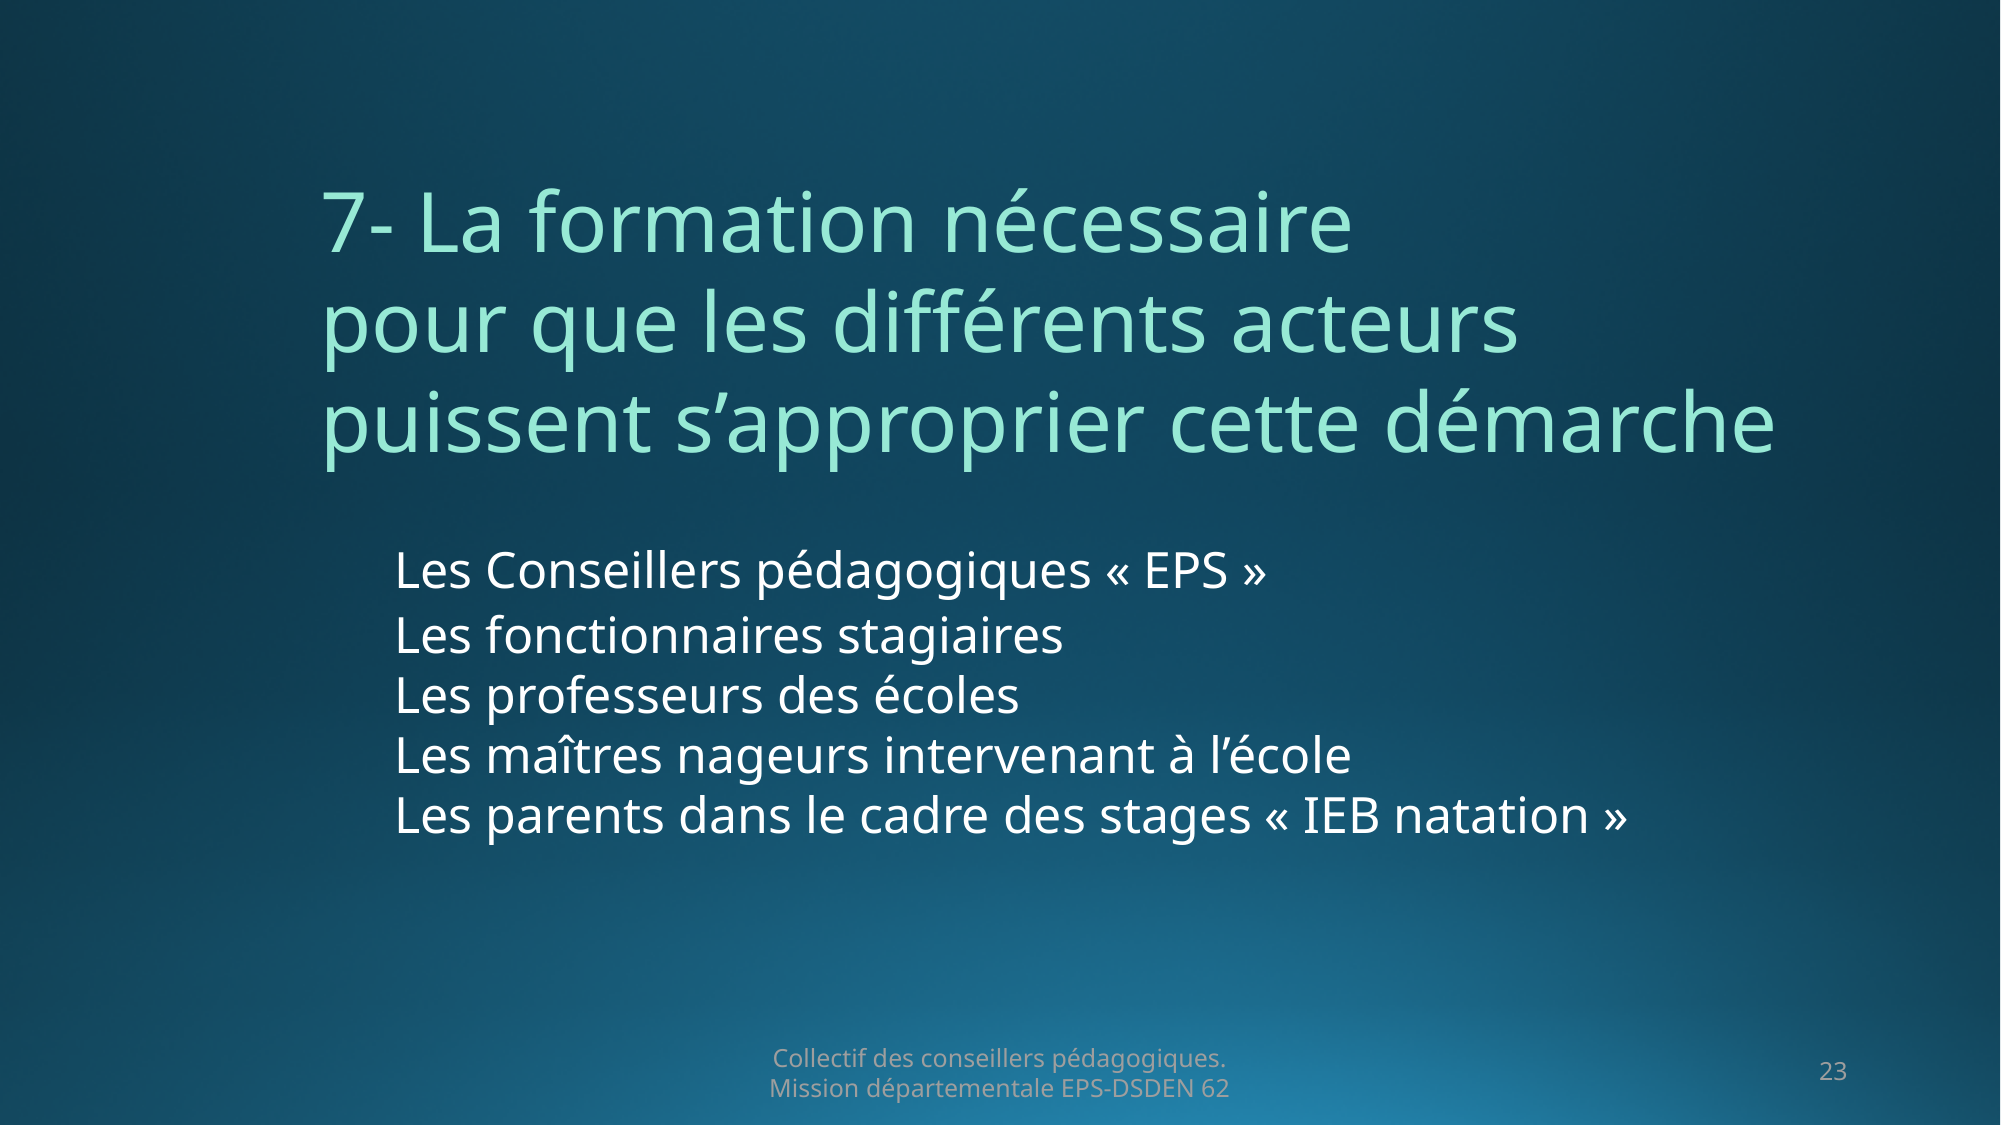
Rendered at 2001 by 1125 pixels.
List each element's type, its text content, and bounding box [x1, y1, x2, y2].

text_box Collectif des conseillers pédagogiques. Mission départementale EPS-DSDEN 62 [662, 1042, 1338, 1103]
text_box 7- La formation nécessaire pour que les différents acteurs puissent s’approprier cette démarche Les Conseillers pédagogiques « EPS » Les fonctionnaires stagiaires Les professeurs des écoles Les maîtres nageurs intervenant à l’école Les parents dans le cadre des stages « IEB natation » [305, 161, 1632, 897]
picture [0, 0, 2001, 1125]
text_box <numéro> [1412, 1042, 1863, 1103]
